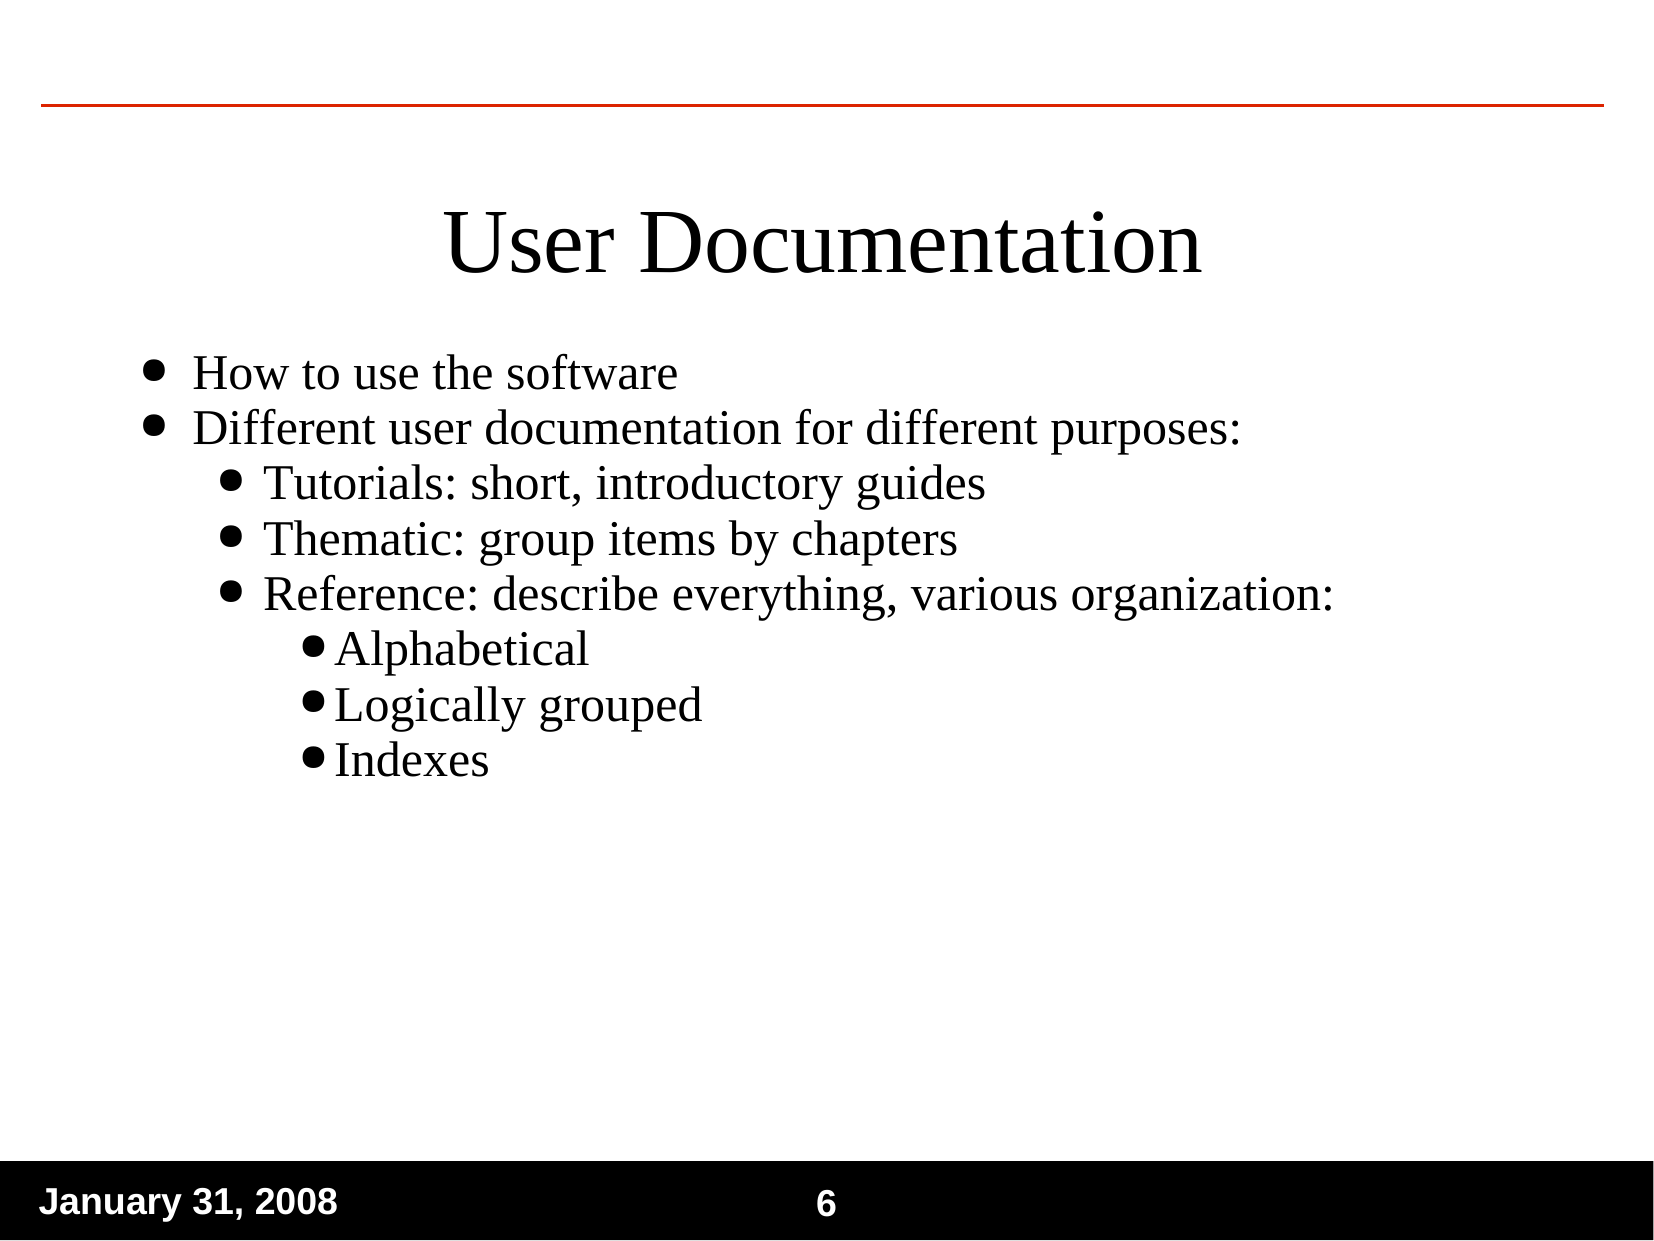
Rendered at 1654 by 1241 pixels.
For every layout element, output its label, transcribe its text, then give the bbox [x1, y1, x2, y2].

list How to use the software Different user documentation for different purposes: Tutorials: short, introductory guides Thematic: group items by chapters Reference: describe everything, various organization: Alphabetical Logically grouped Indexes [121, 344, 1534, 1127]
title User Documentation [117, 137, 1530, 346]
